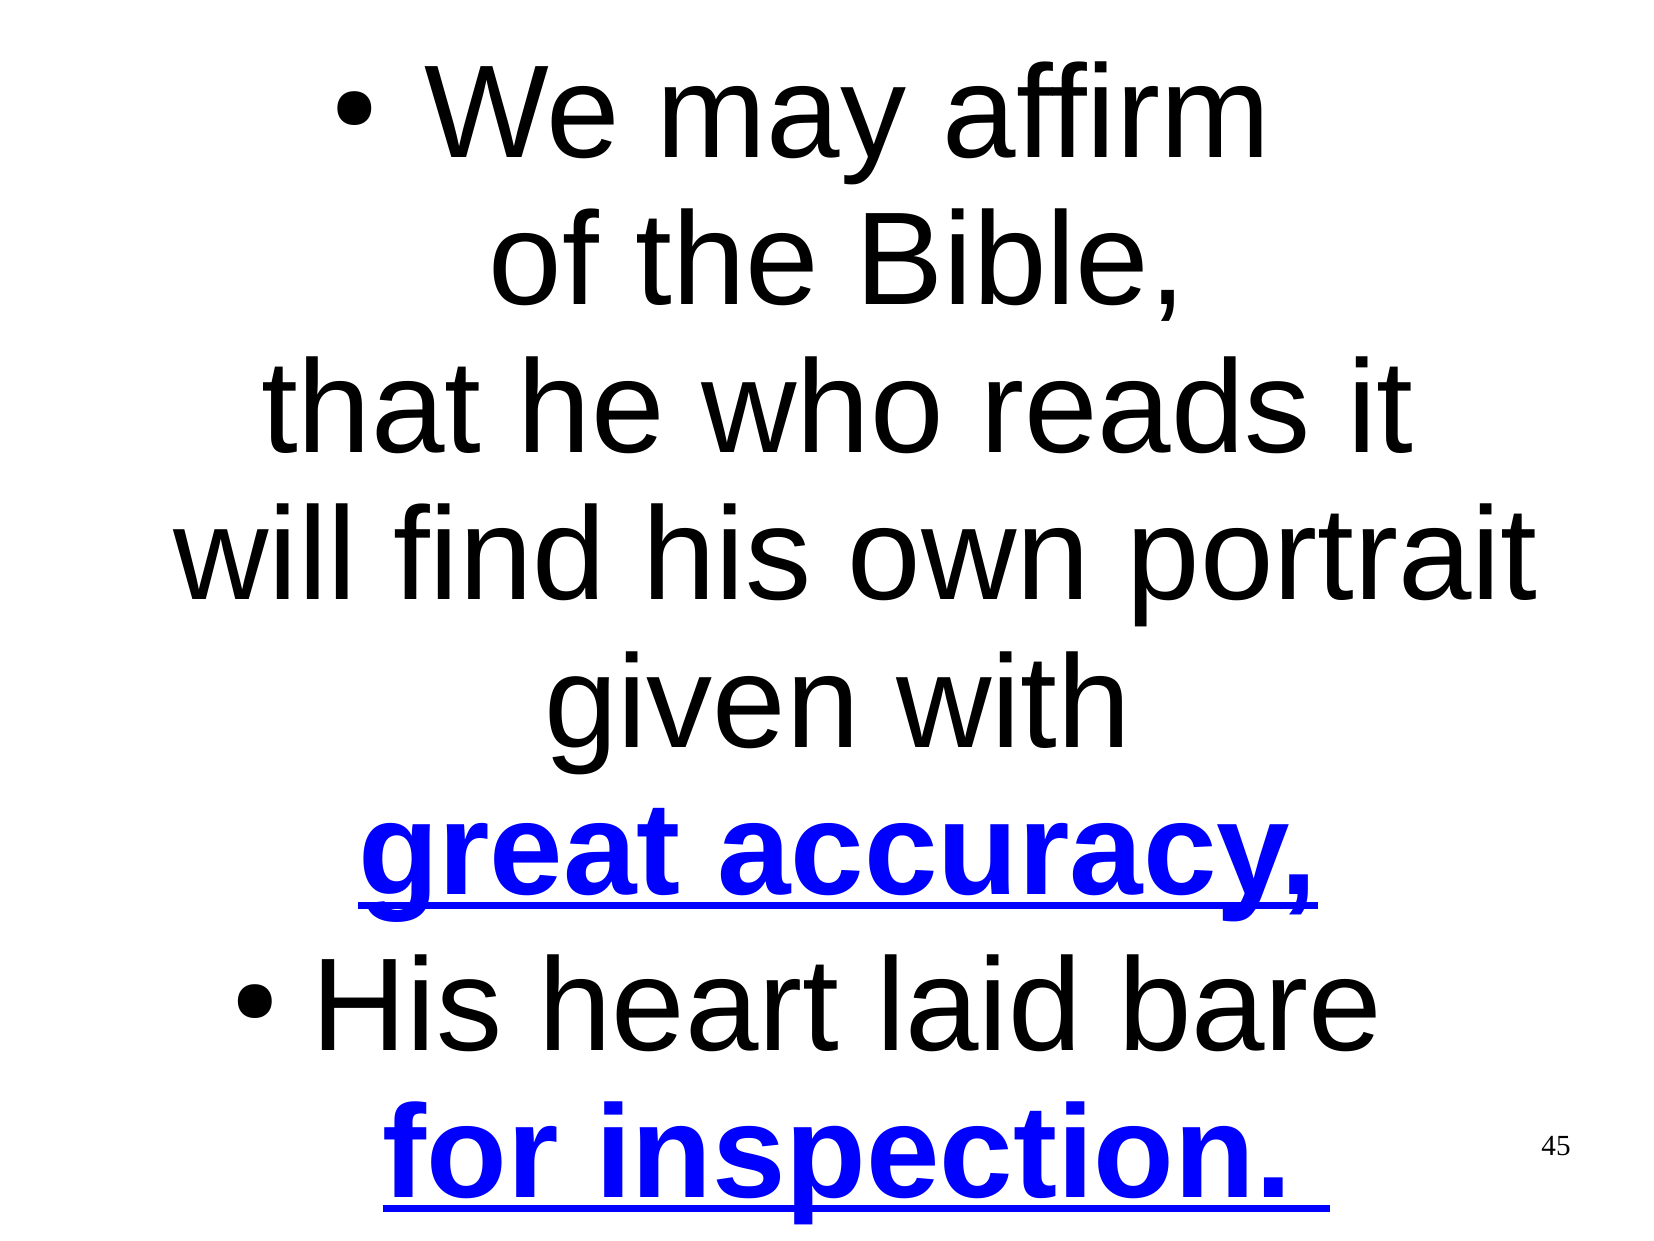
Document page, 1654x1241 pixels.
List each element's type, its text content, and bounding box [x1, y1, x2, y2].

list We may affirm of the Bible, that he who reads it will find his own portrait given with great accuracy, His heart laid bare for inspection. [37, 37, 1613, 1238]
